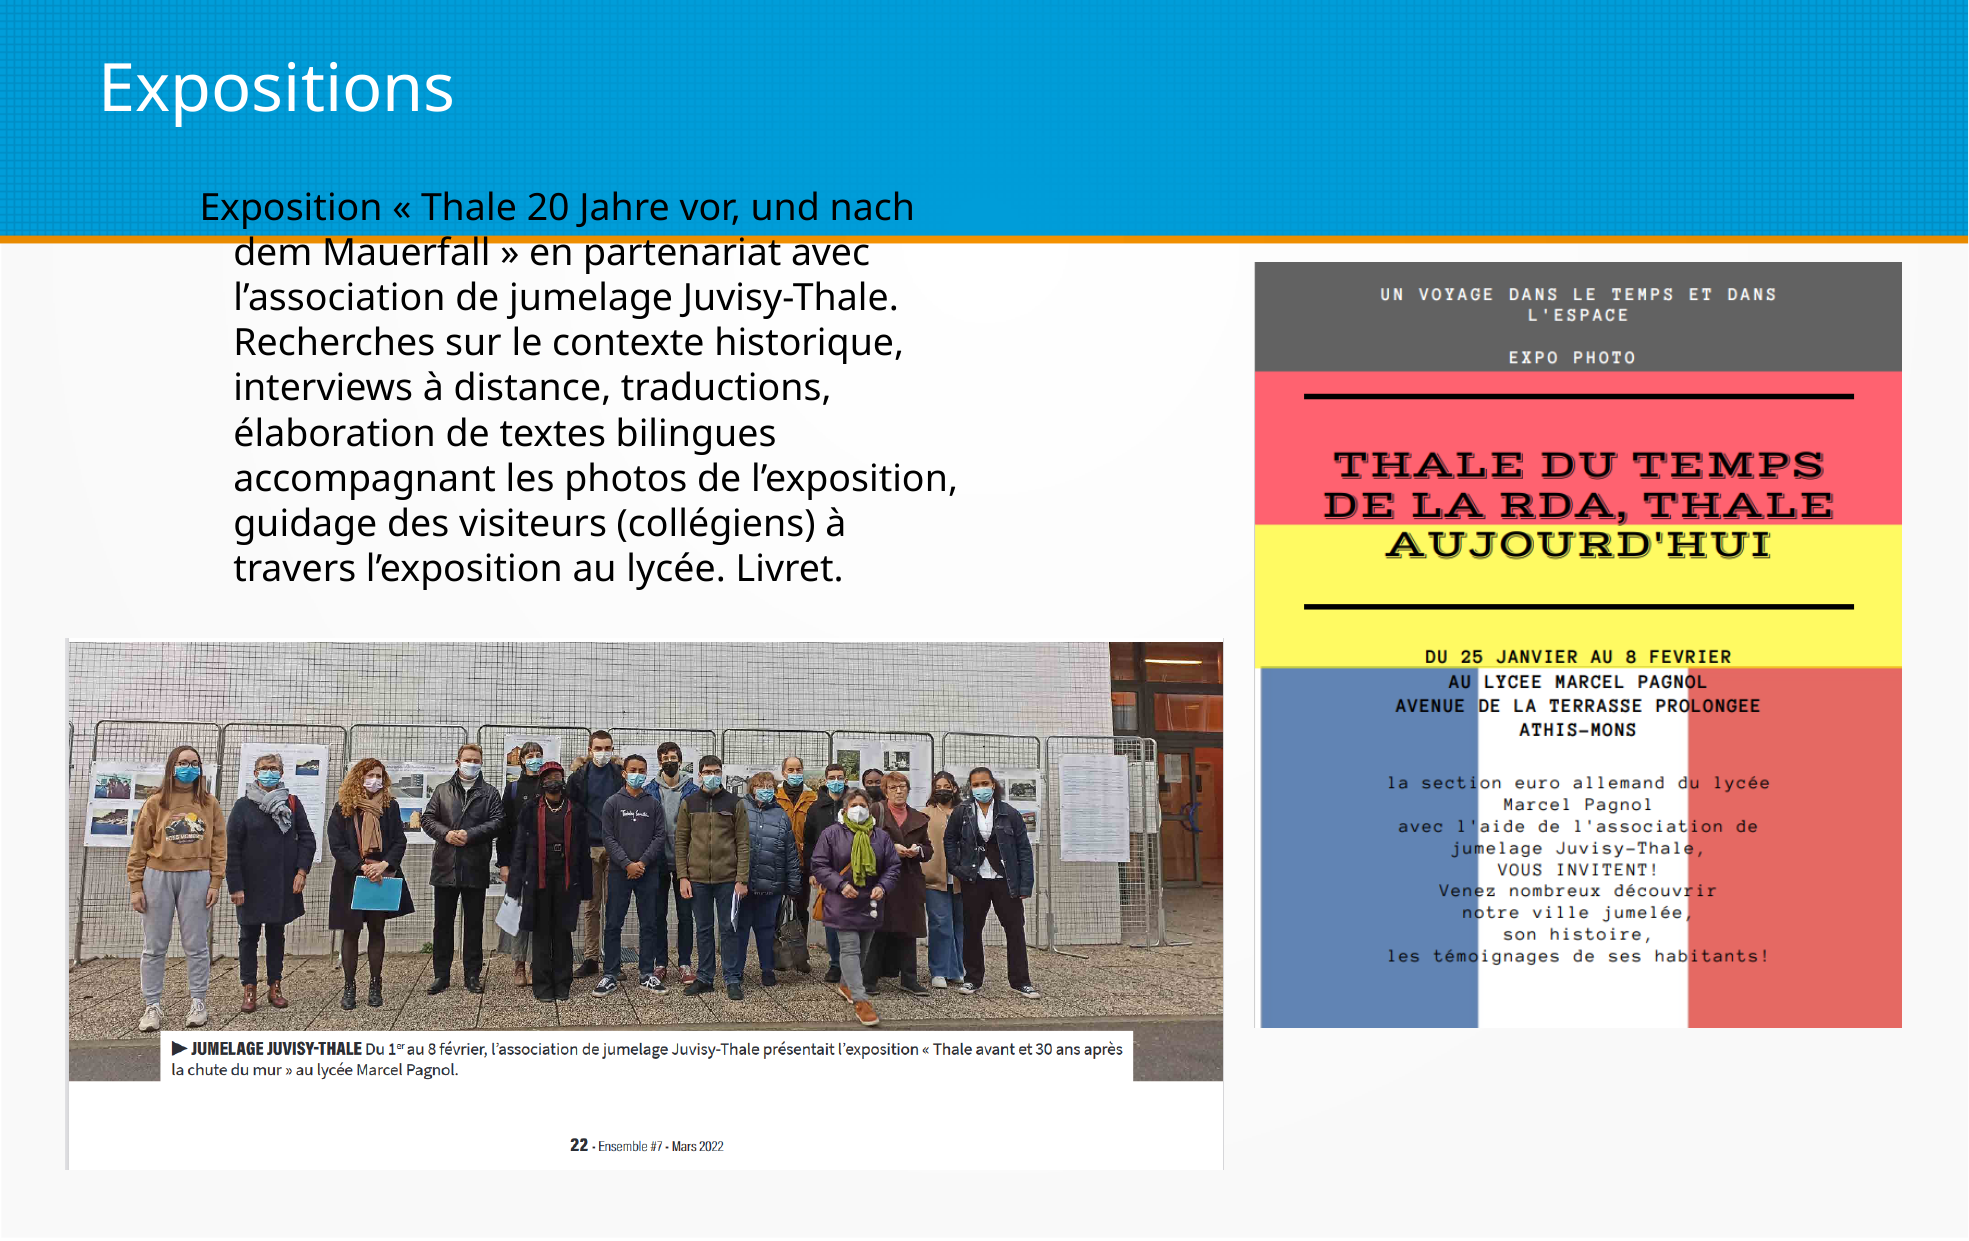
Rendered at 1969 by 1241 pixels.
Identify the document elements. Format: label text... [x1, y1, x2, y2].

picture [65, 639, 1224, 1170]
title Expositions [98, 19, 1632, 125]
picture [1254, 262, 1902, 1028]
list Exposition « Thale 20 Jahre vor, und nach dem Mauerfall » en partenariat avec l’association de jumelage Juvisy-Thale. Recherches sur le contexte historique, interviews à distance, traductions, élaboration de textes bilingues accompagnant les photos de l’exposition, guidage des visiteurs (collégiens) à travers l’exposition au lycée. Livret. [98, 183, 963, 602]
